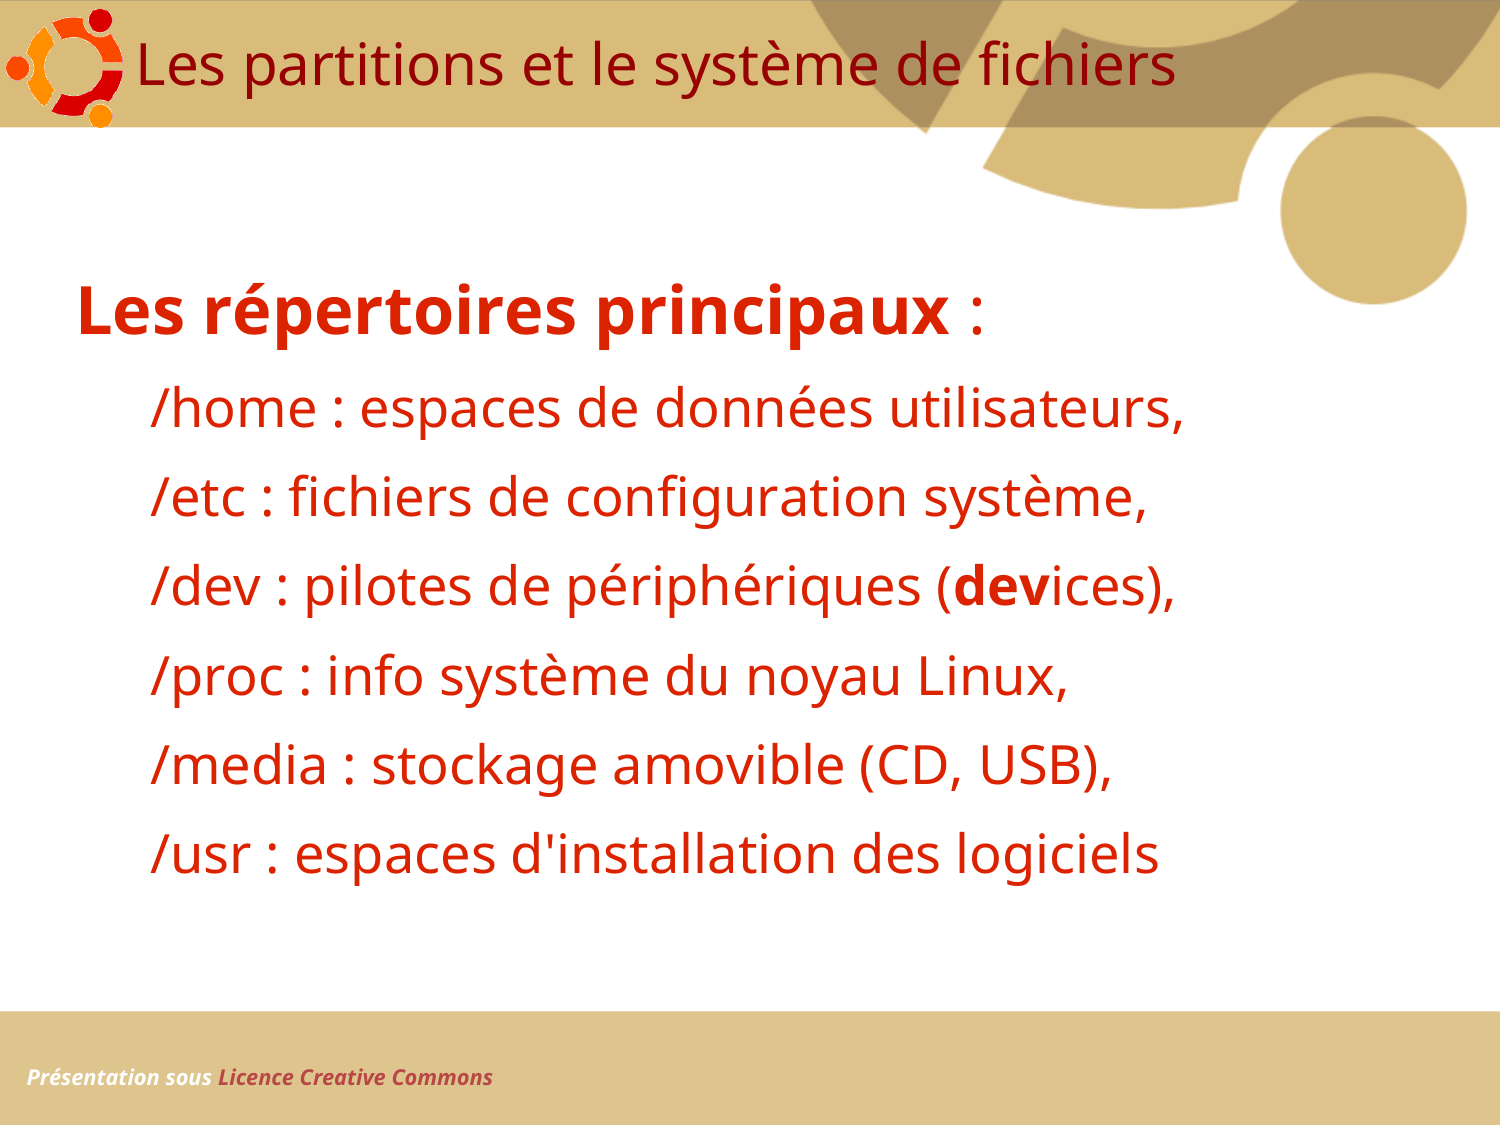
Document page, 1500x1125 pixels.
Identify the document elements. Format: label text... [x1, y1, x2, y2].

title Les partitions et le système de fichiers [135, 0, 1417, 177]
list Les répertoires principaux : /home : espaces de données utilisateurs, /etc : fichiers de configuration système, /dev : pilotes de périphériques (devices), /proc : info système du noyau Linux, /media : stockage amovible (CD, USB), /usr : espaces d'installation des logiciels [75, 262, 1425, 949]
picture [0, 0, 1500, 557]
